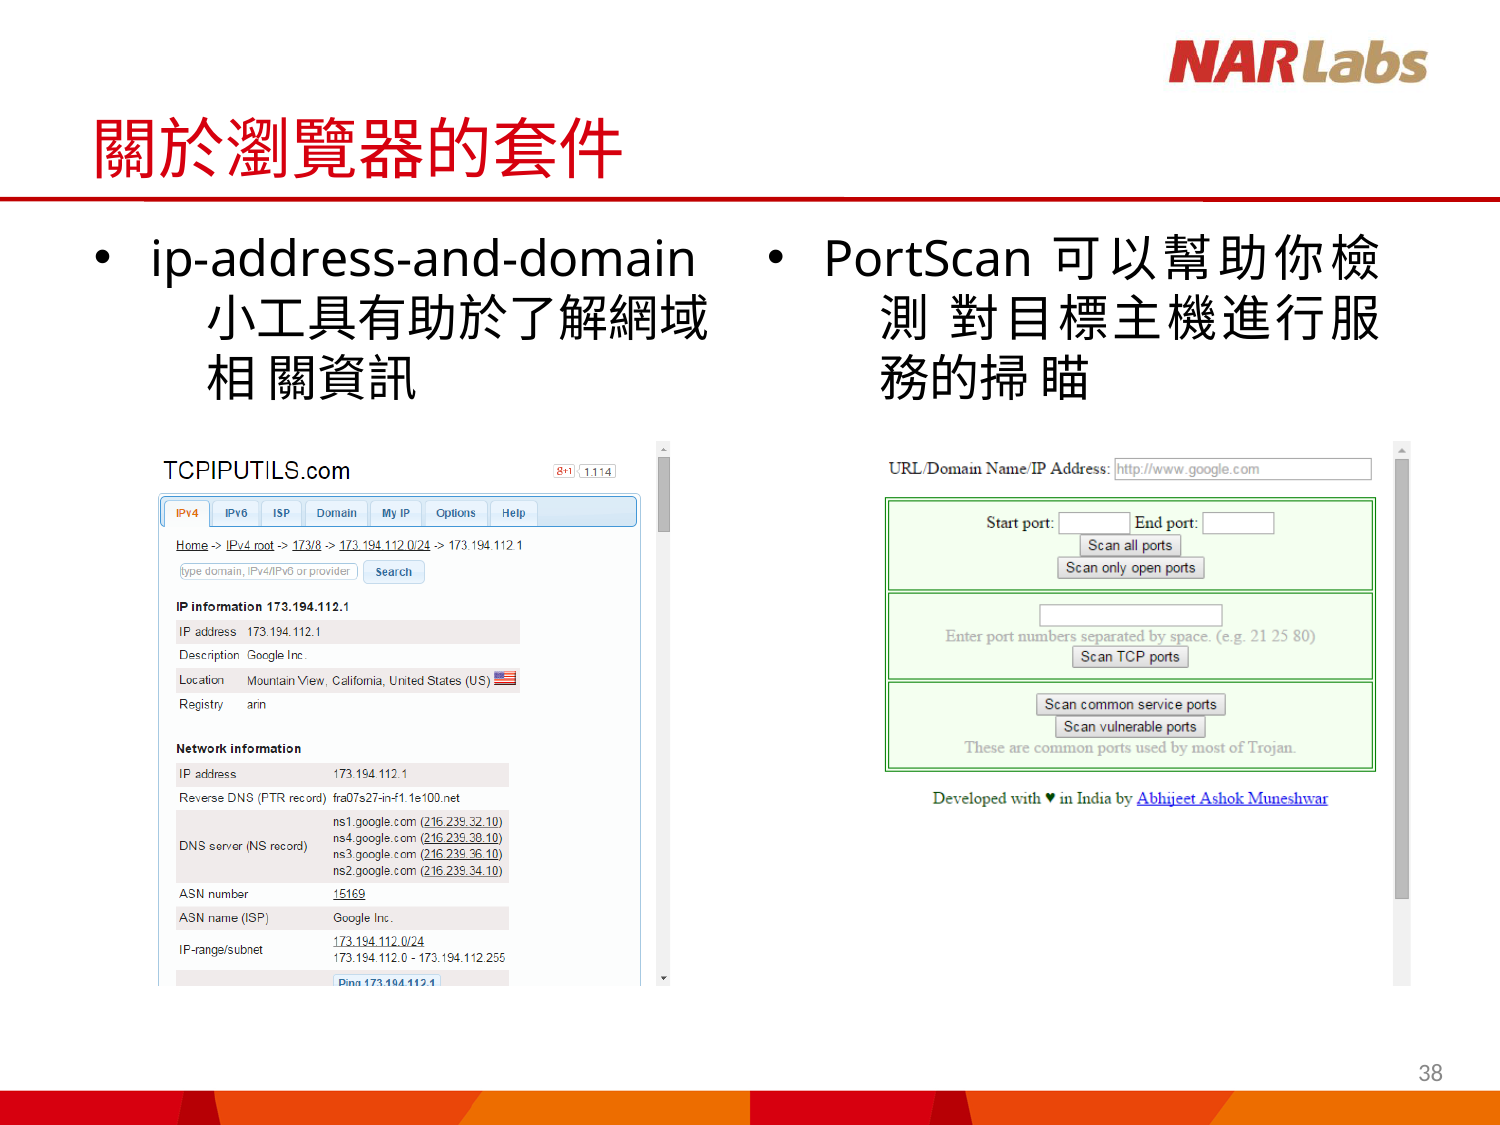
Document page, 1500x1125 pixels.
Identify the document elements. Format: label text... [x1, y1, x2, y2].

text_box 31 [1414, 1056, 1448, 1090]
title 關於瀏覽器的套件 [89, 107, 1411, 189]
text_box [868, 442, 1411, 985]
text_box PortScan可以幫助你檢測 對目標主機進行服務的掃 瞄 [762, 226, 1383, 408]
text_box [150, 442, 670, 985]
text_box ip-address-and-domain 小工具有助於了解網域相 關資訊 [89, 226, 712, 408]
